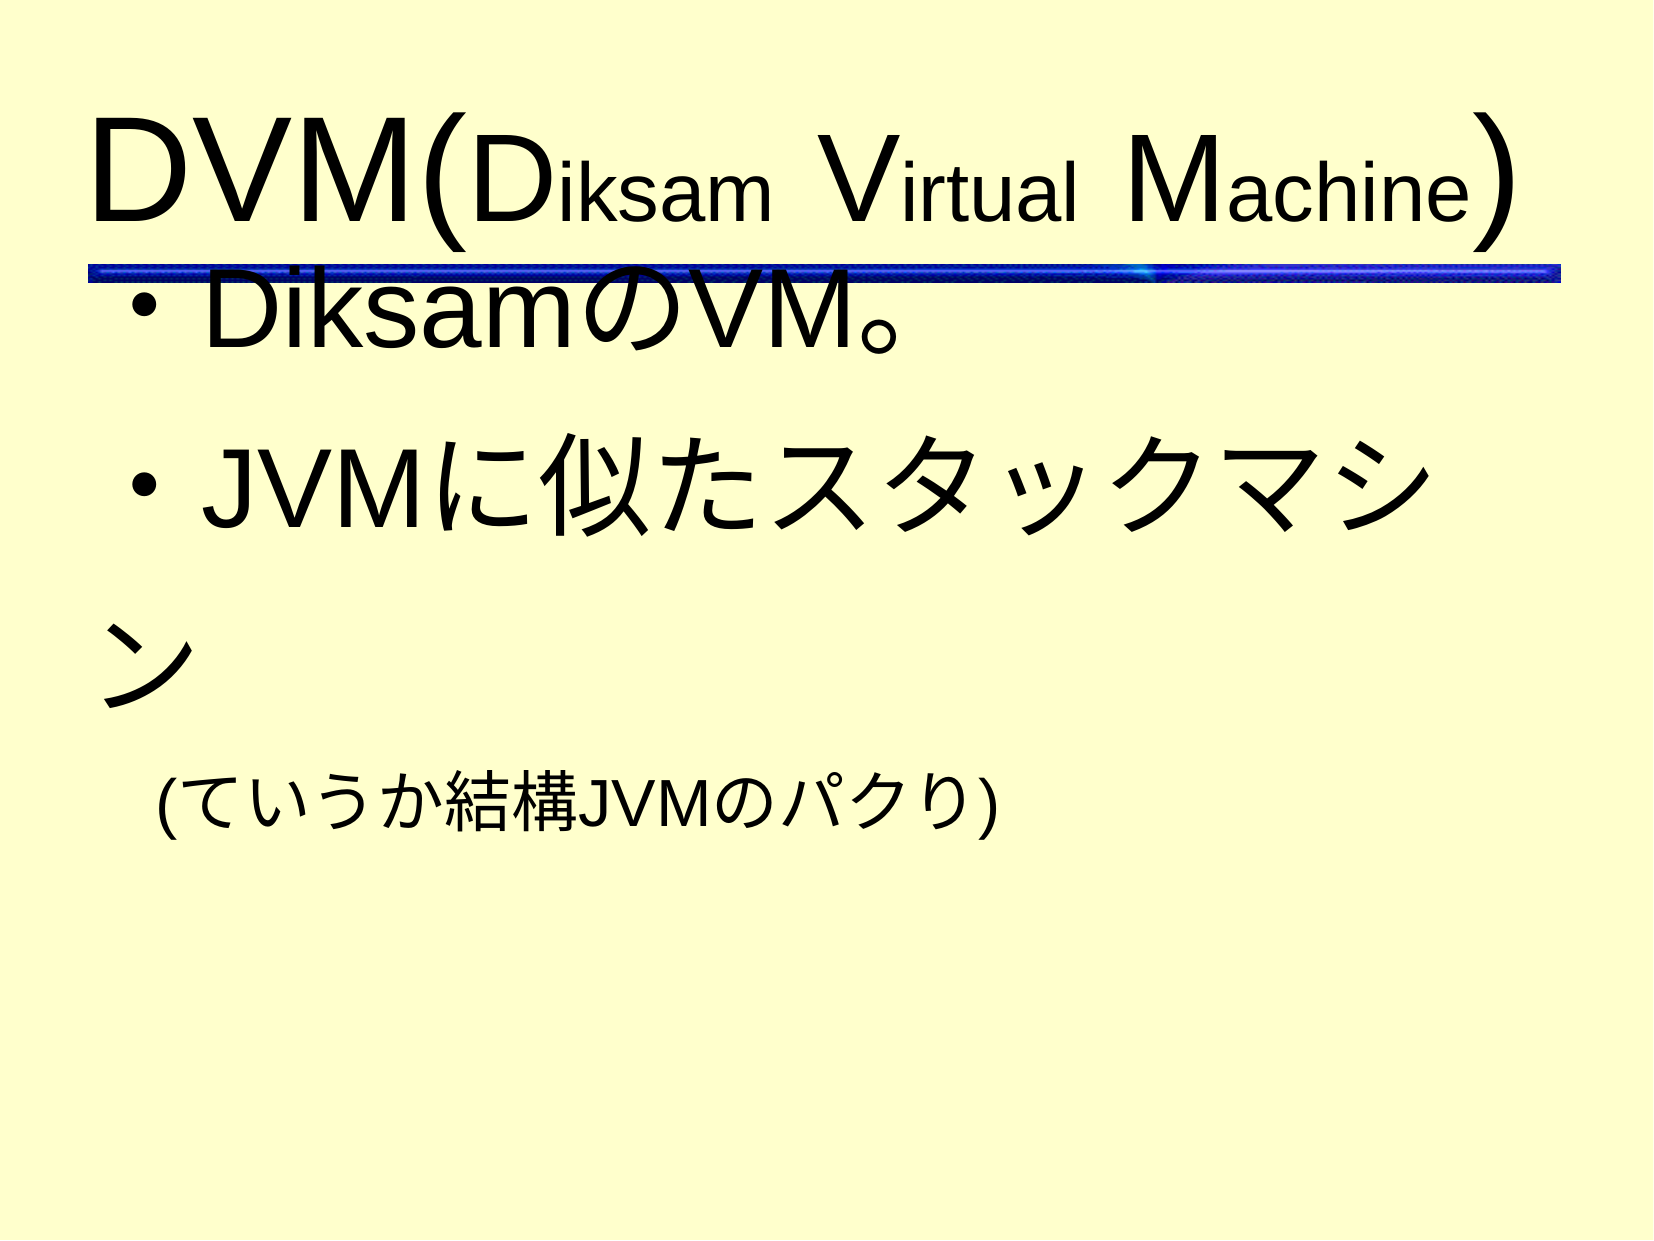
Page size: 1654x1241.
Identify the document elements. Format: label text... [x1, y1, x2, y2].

title DVM(Diksam Virtual Machine) [59, 73, 1548, 266]
picture [221, 278, 254, 283]
title ・DiksamのVM。 ・JVMに似たスタックマシン (ていうか結構JVMのパクり) [88, 324, 1506, 722]
picture [610, 275, 629, 283]
picture [88, 264, 1561, 283]
picture [638, 275, 658, 283]
